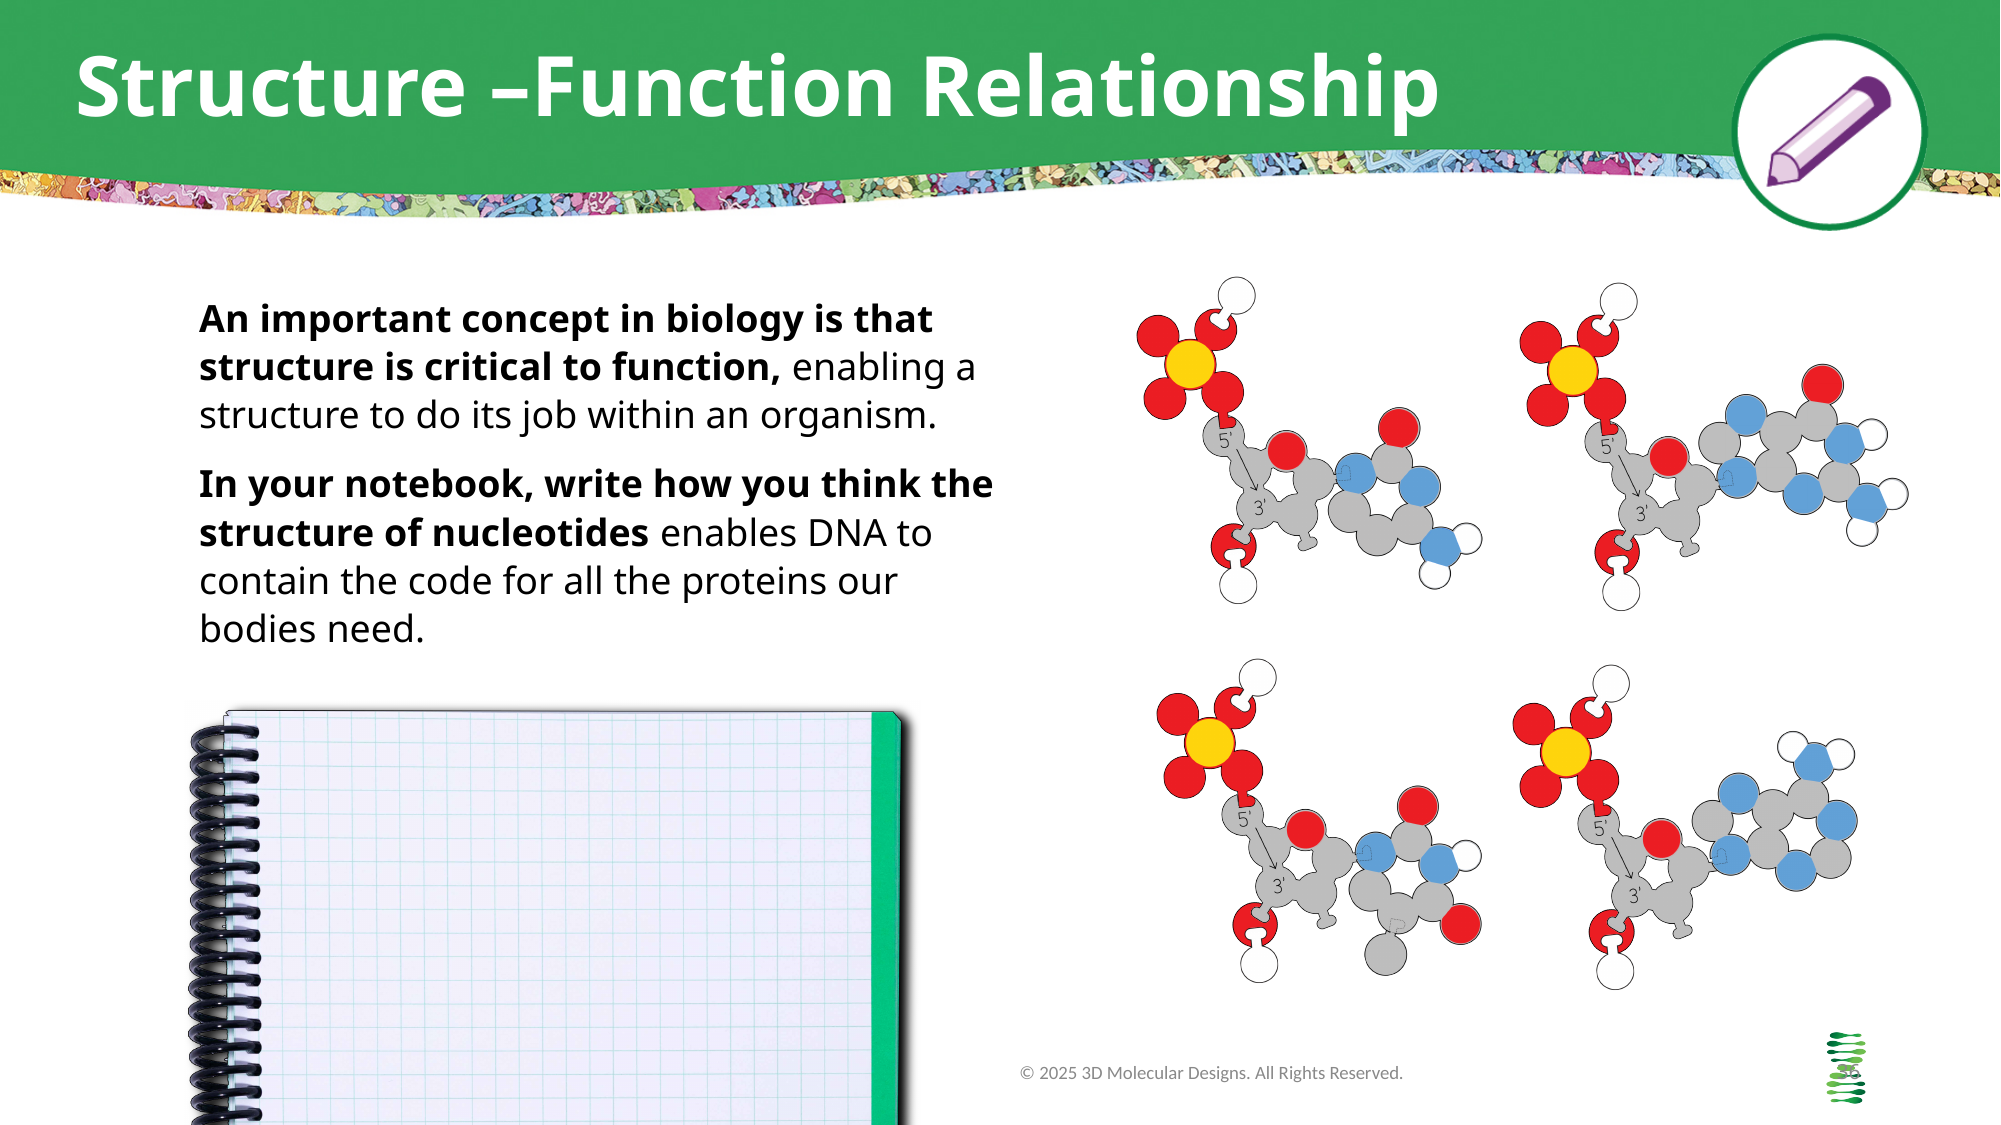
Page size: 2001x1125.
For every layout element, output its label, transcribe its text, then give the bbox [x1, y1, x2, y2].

picture [184, 700, 921, 1125]
text_box An important concept in biology is that structure is critical to function, enabling a structure to do its job within an organism. In your notebook, write how you think the structure of nucleotides enables DNA to contain the code for all the proteins our bodies need. [184, 284, 1027, 669]
picture [1517, 275, 1930, 613]
picture [1154, 651, 1513, 985]
slide_number 36 [1821, 1042, 1929, 1103]
picture [1510, 657, 1903, 992]
title Structure –Function Relationship [0, 36, 2000, 133]
picture [1134, 269, 1495, 617]
